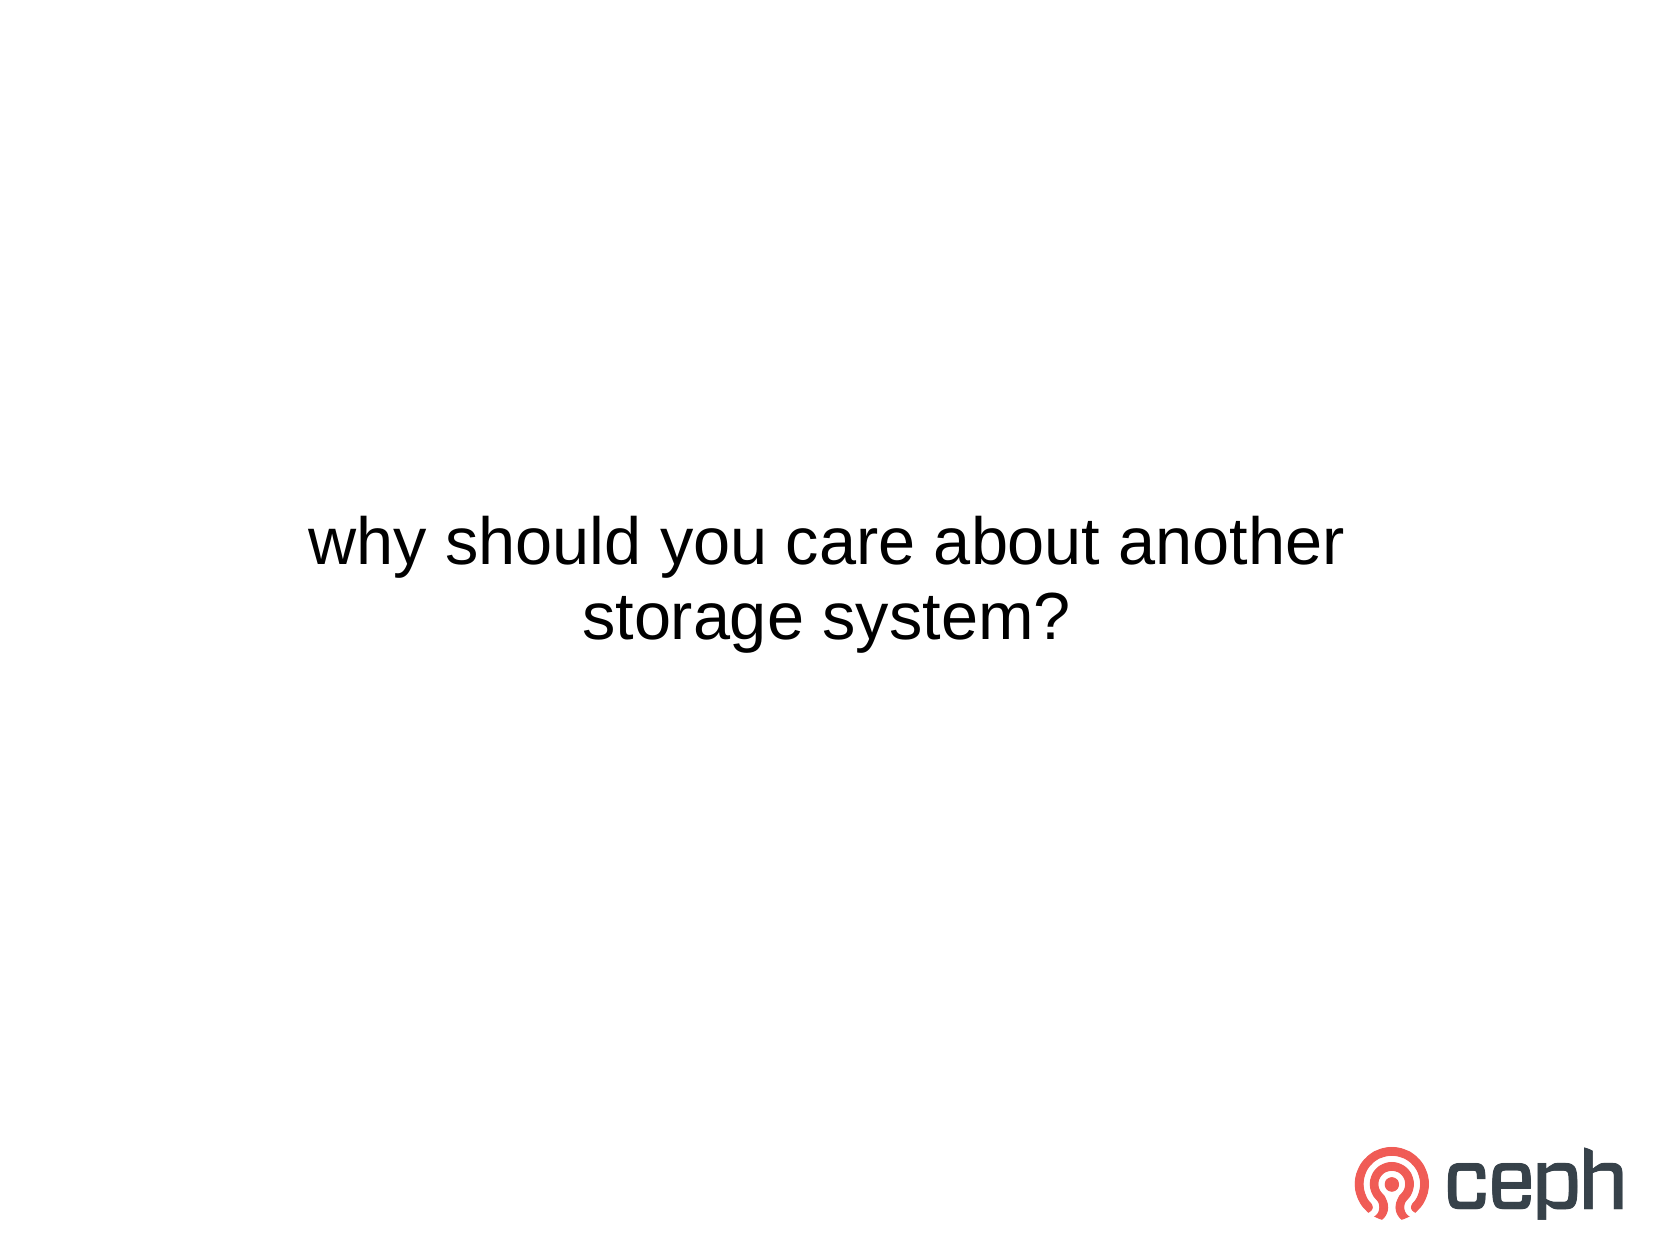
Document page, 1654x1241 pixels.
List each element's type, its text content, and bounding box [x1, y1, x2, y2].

subtitle why should you care about another storage system? [82, 49, 1571, 1109]
picture [1308, 1100, 1654, 1241]
